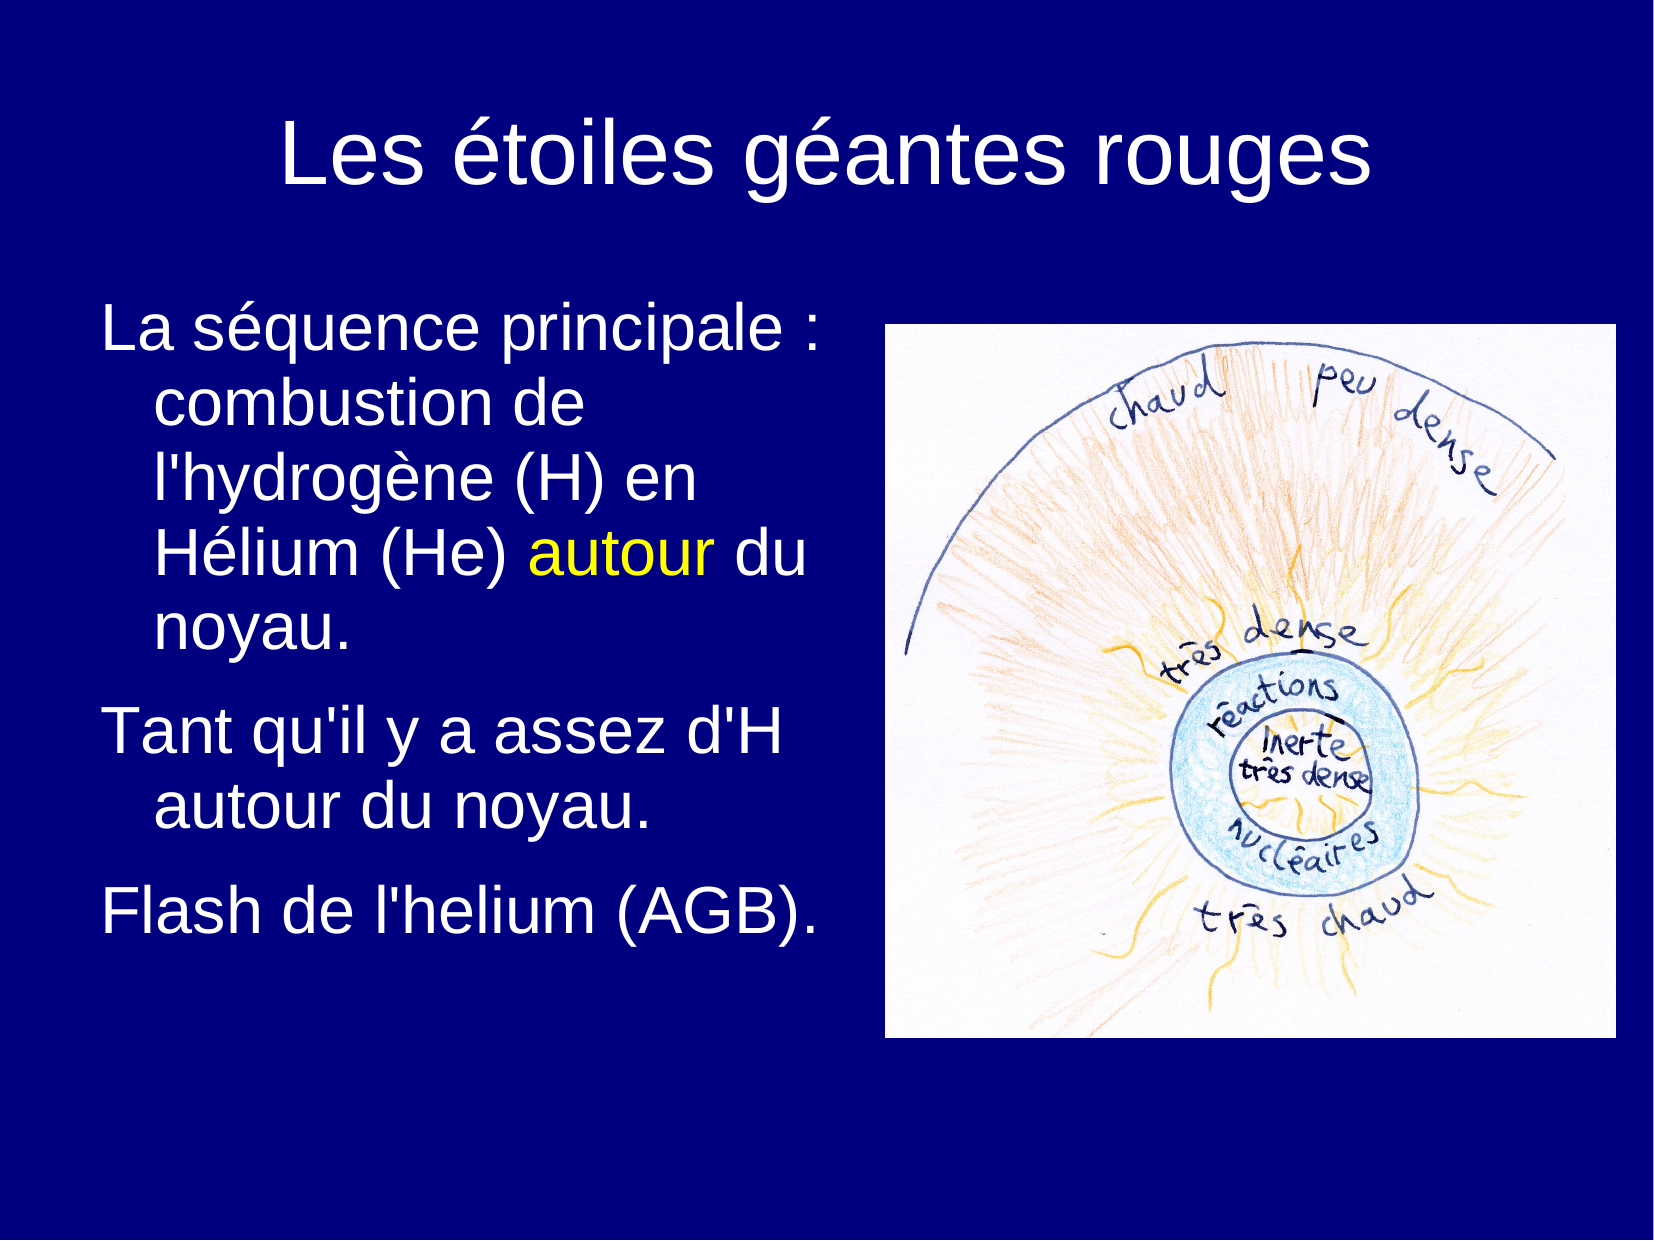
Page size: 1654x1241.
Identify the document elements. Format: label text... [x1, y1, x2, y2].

picture [885, 324, 1616, 1038]
title Les étoiles géantes rouges [82, 49, 1571, 257]
list La séquence principale : combustion de l'hydrogène (H) en Hélium (He) autour du noyau. Tant qu'il y a assez d'H autour du noyau. Flash de l'helium (AGB). [82, 290, 827, 1109]
